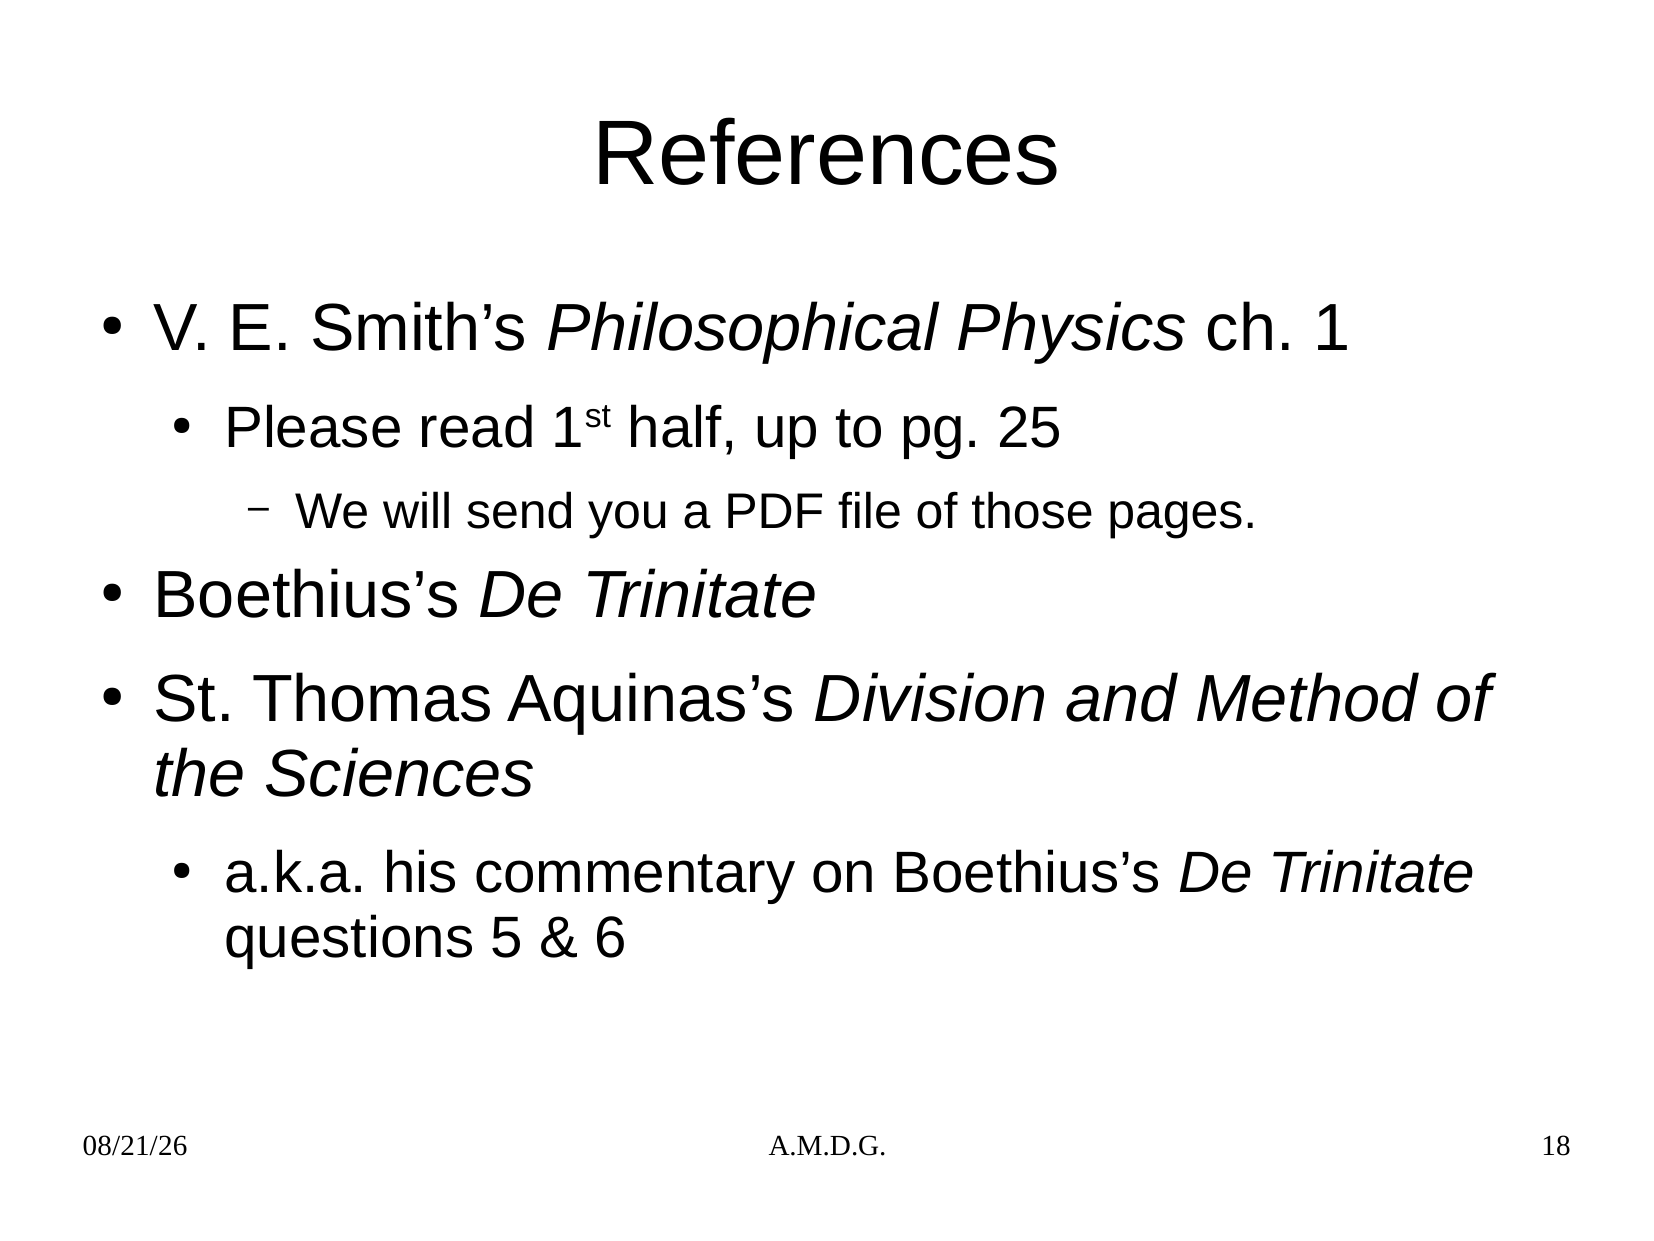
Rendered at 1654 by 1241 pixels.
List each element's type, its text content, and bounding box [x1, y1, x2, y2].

title References [82, 49, 1571, 257]
list V. E. Smith’s Philosophical Physics ch. 1 Please read 1st half, up to pg. 25 We will send you a PDF file of those pages. Boethius’s De Trinitate St. Thomas Aquinas’s Division and Method of the Sciences a.k.a. his commentary on Boethius’s De Trinitate questions 5 & 6 [82, 290, 1571, 1109]
